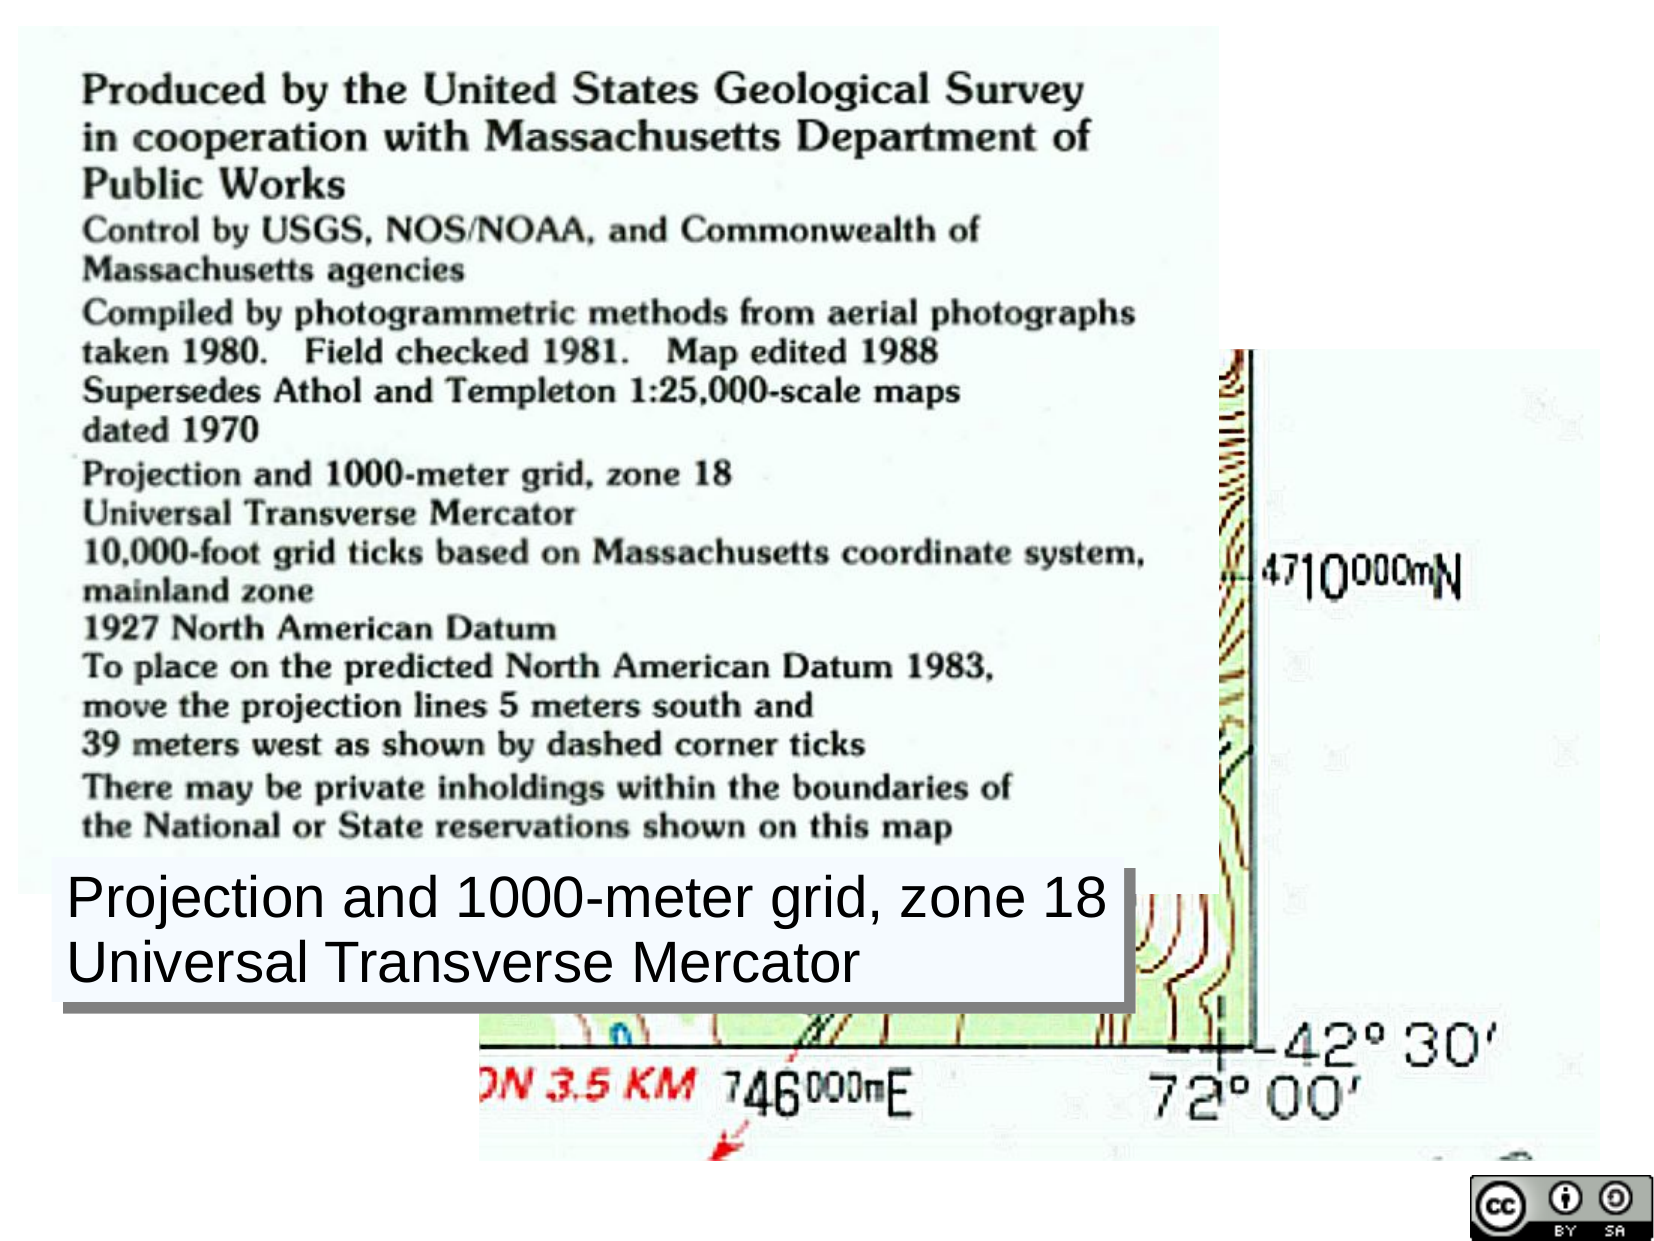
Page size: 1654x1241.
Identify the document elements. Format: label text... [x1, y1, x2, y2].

picture [1470, 1175, 1654, 1241]
text_box Projection and 1000-meter grid, zone 18 Universal Transverse Mercator [51, 857, 1125, 1002]
picture [18, 26, 1600, 1161]
